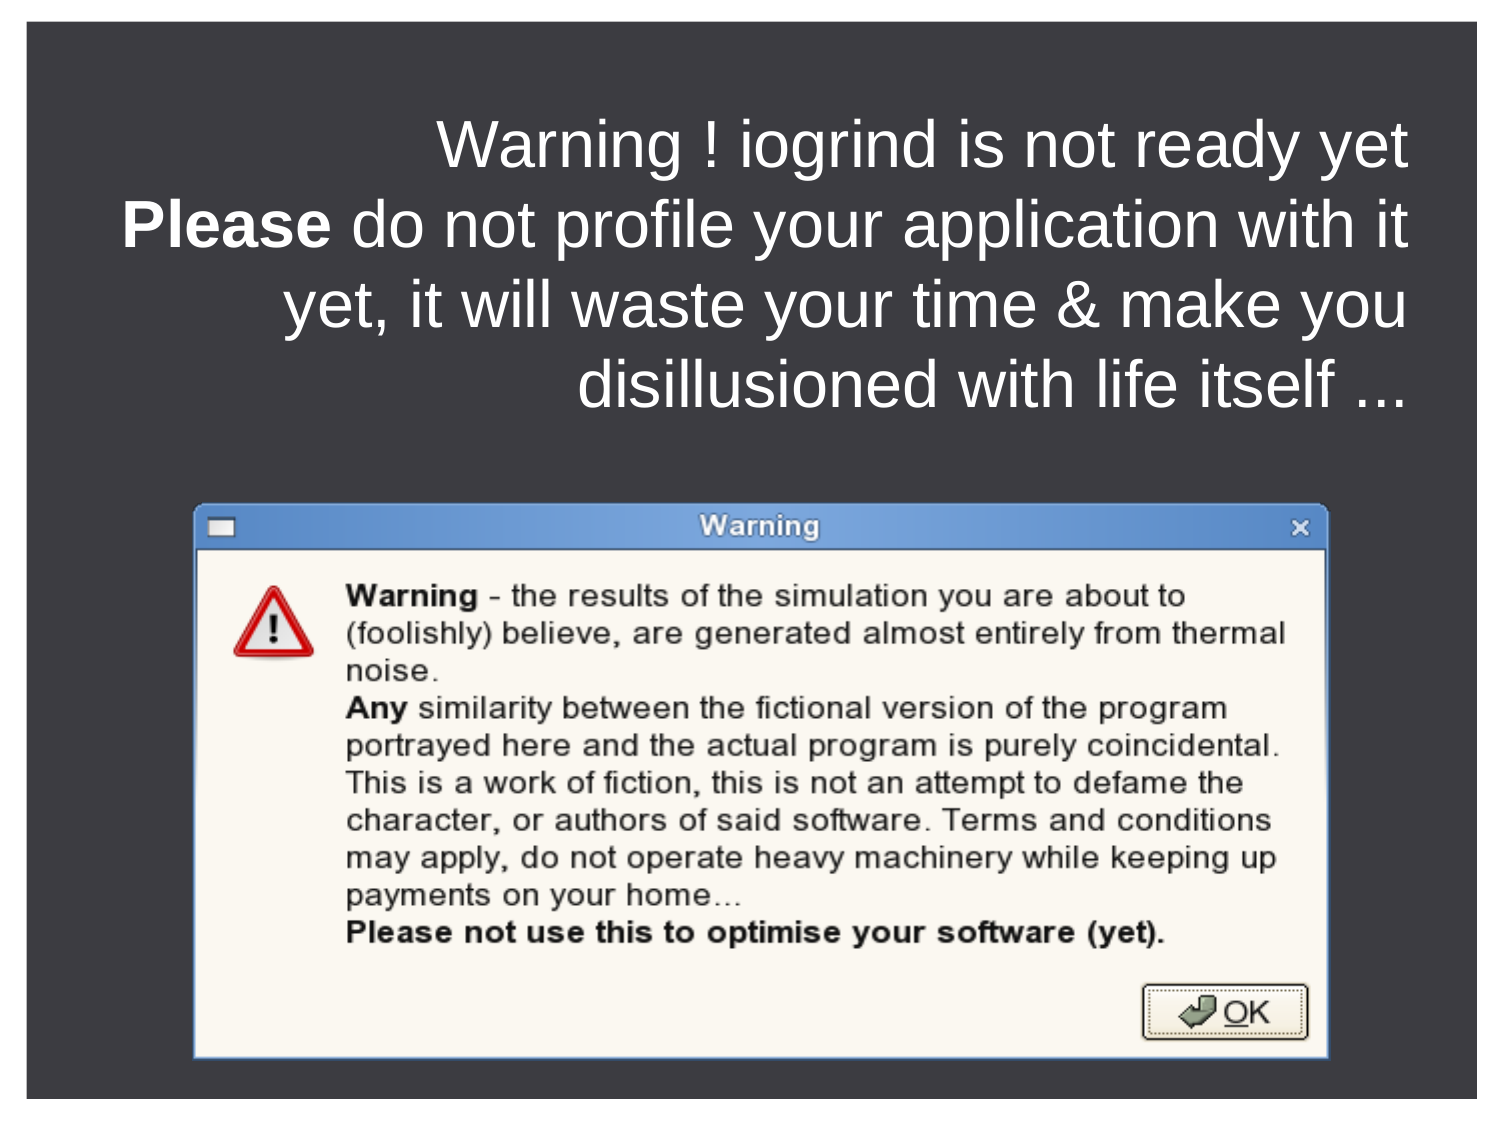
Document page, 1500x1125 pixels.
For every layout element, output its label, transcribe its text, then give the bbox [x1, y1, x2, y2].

title Warning ! iogrind is not ready yet Please do not profile your application with it yet, it will waste your time & make you disillusioned with life itself ... [59, 104, 1410, 420]
picture [192, 502, 1331, 1061]
